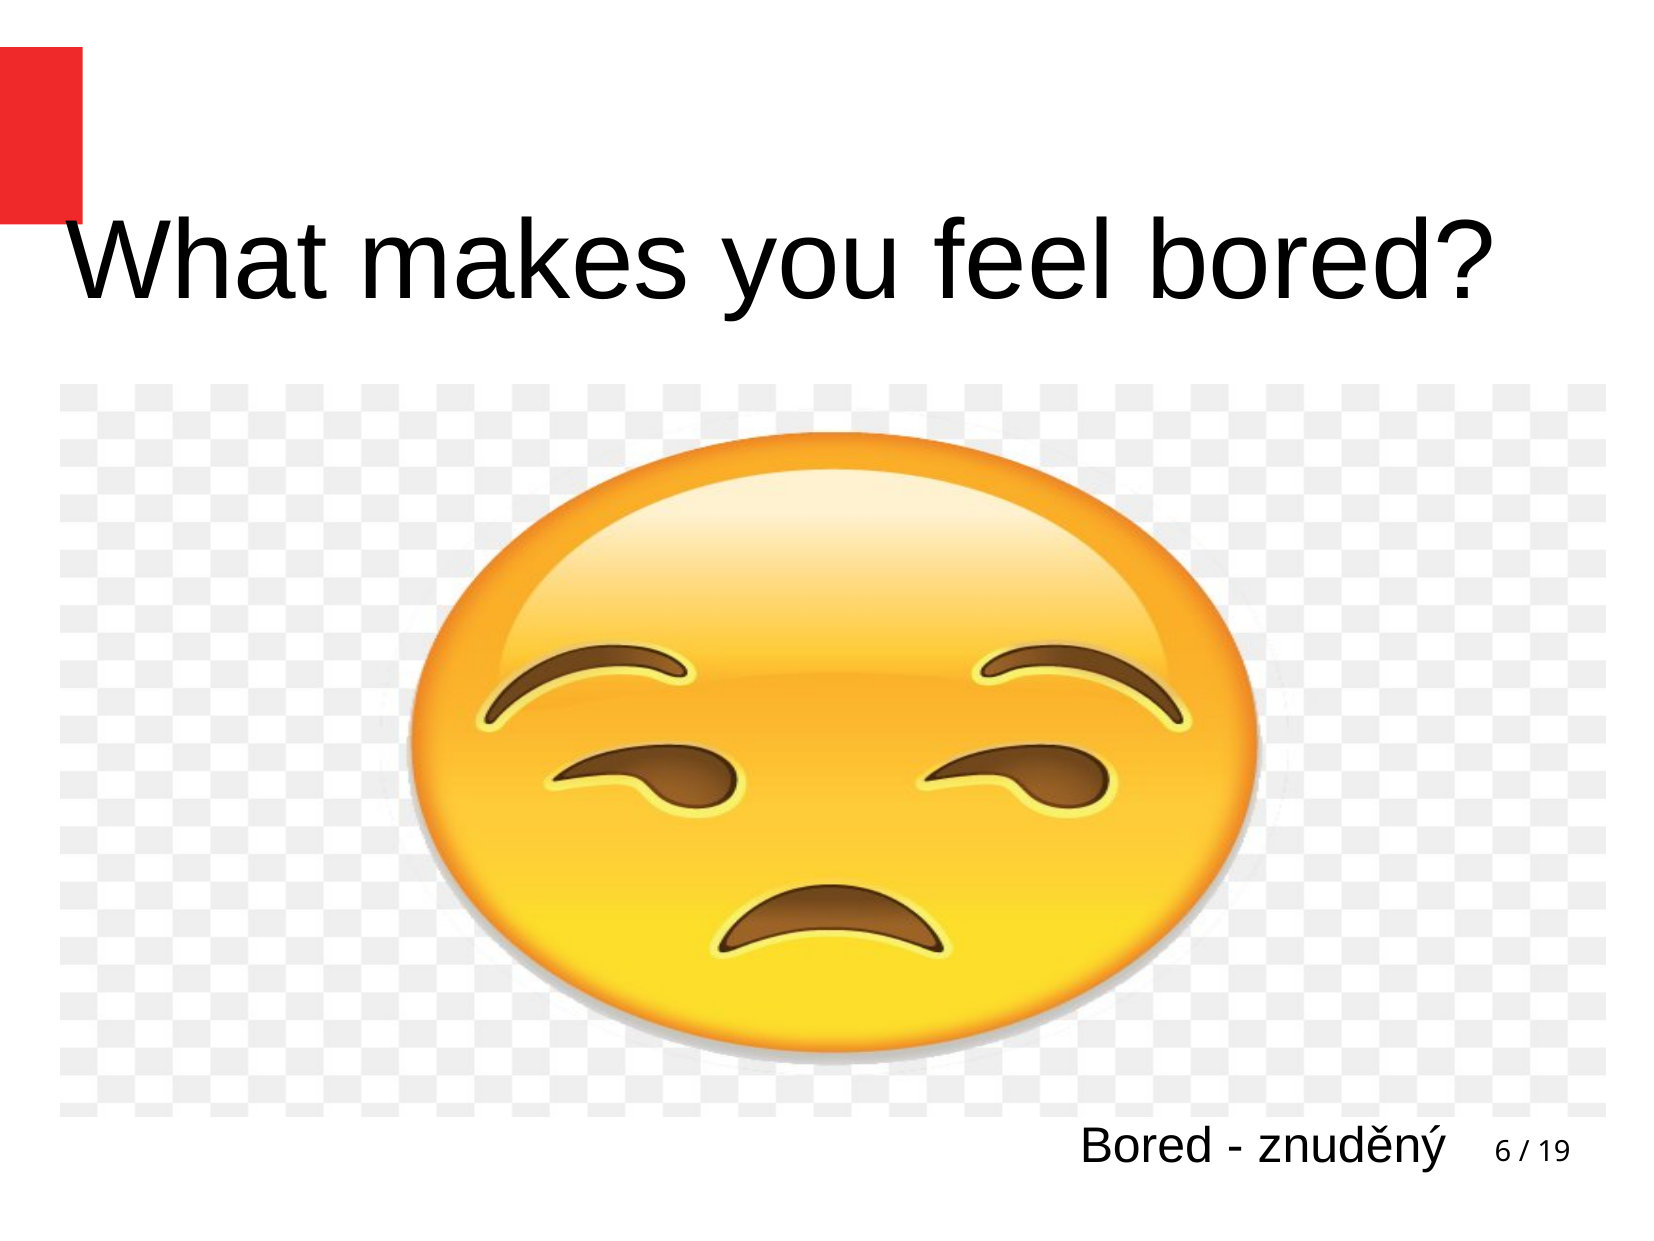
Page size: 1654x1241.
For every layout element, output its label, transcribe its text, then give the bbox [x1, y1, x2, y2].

text_box What makes you feel bored? [50, 189, 1606, 331]
picture [60, 384, 1606, 1117]
text_box Bored - znuděný [1065, 1117, 1509, 1181]
